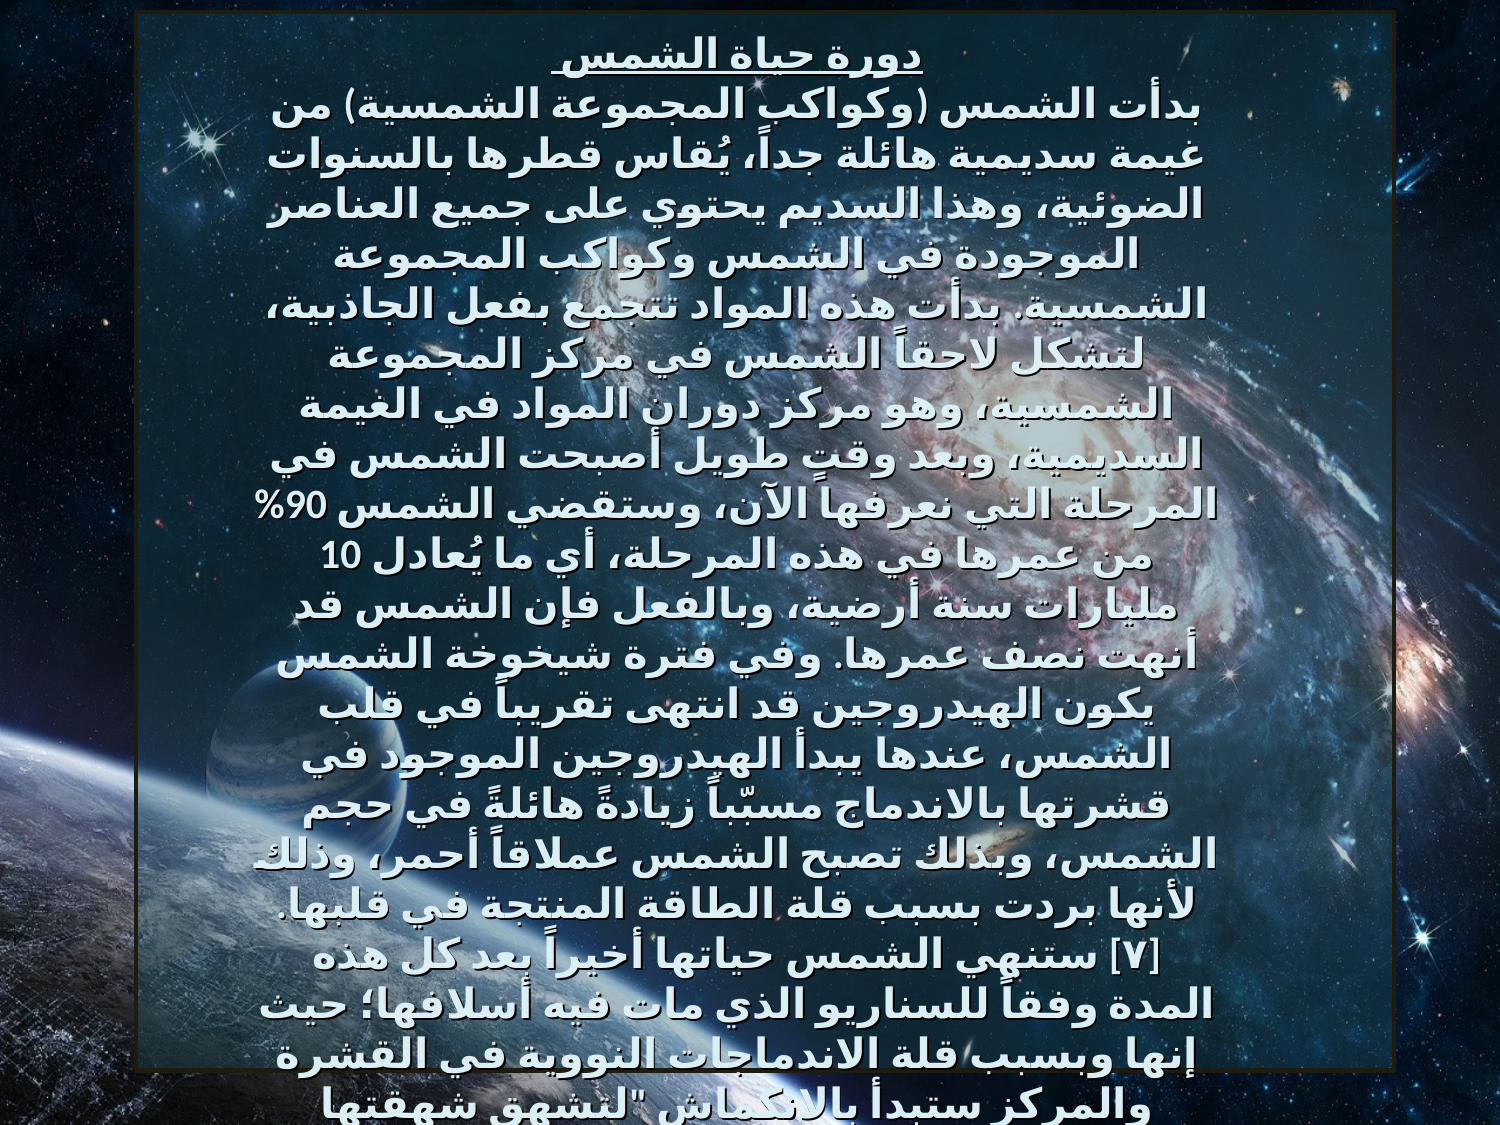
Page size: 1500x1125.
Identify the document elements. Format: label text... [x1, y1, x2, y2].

text_box دورة حياة الشمس بدأت الشمس (وكواكب المجموعة الشمسية) من غيمة سديمية هائلة جداً، يُقاس قطرها بالسنوات الضوئية، وهذا السديم يحتوي على جميع العناصر الموجودة في الشمس وكواكب المجموعة الشمسية. بدأت هذه المواد تتجمع بفعل الجاذبية، لتشكل لاحقاً الشمس في مركز المجموعة الشمسية، وهو مركز دوران المواد في الغيمة السديمية، وبعد وقتٍ طويل أصبحت الشمس في المرحلة التي نعرفها الآن، وستقضي الشمس 90% من عمرها في هذه المرحلة، أي ما يُعادل 10 مليارات سنة أرضية، وبالفعل فإن الشمس قد أنهت نصف عمرها. وفي فترة شيخوخة الشمس يكون الهيدروجين قد انتهى تقريباً في قلب الشمس، عندها يبدأ الهيدروجين الموجود في قشرتها بالاندماج مسبّباً زيادةً هائلةً في حجم الشمس، وبذلك تصبح الشمس عملاقاً أحمر، وذلك لأنها بردت بسبب قلة الطاقة المنتجة في قلبها.[٧] ستنهي الشمس حياتها أخيراً بعد كل هذه المدة وفقاً للسناريو الذي مات فيه أسلافها؛ حيث إنها وبسبب قلة الاندماجات النووية في القشرة والمركز ستبدأ بالانكماش "لتشهق شهقتها الأخيرة"، وتتمدد مجدداً ولكن هذه المرة بسبب اندماج الهيليوم، وستبدأ بالتقشر نحو الخارج؛ أي أنها ستخسر جزءاً من المواد المشكّلة لها في الفضاء، وسيتجمع ما بقي من مادة في المركز ليتشكل قزمٌ أبيض لا يقوى على إنتاج الطاقة [239, 19, 1234, 1125]
text_box [136, 12, 1394, 1070]
